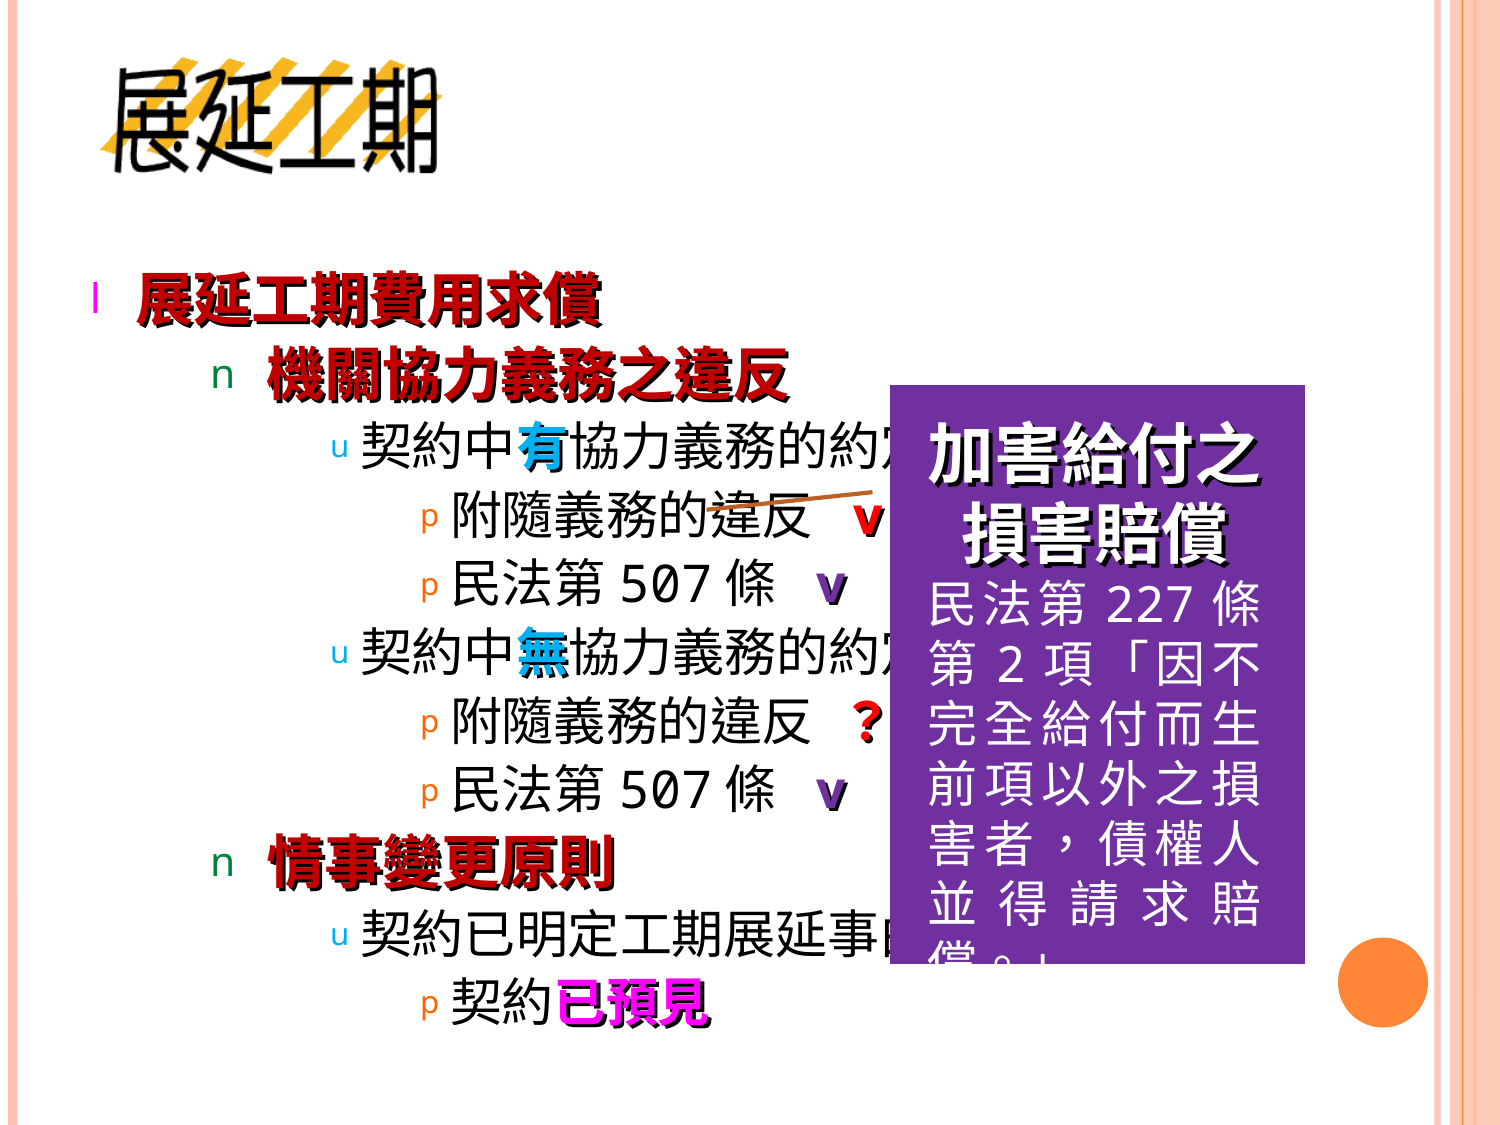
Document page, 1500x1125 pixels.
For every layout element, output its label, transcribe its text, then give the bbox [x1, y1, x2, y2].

text_box [890, 385, 1305, 964]
text_box 加害給付之損害賠償 民法第227條第2項「因不完全給付而生前項以外之損害者，債權人並得請求賠償。」 [912, 404, 1283, 945]
text_box [997, 958, 1007, 964]
picture [100, 54, 449, 178]
list 展延工期費用求償 機關協力義務之違反 契約中有協力義務的約定 附隨義務的違反 v 民法第507條 v 契約中無協力義務的約定 附隨義務的違反 ？ 民法第507條 v 情事變更原則 契約已明定工期展延事由 契約已預見 [75, 262, 1300, 1062]
